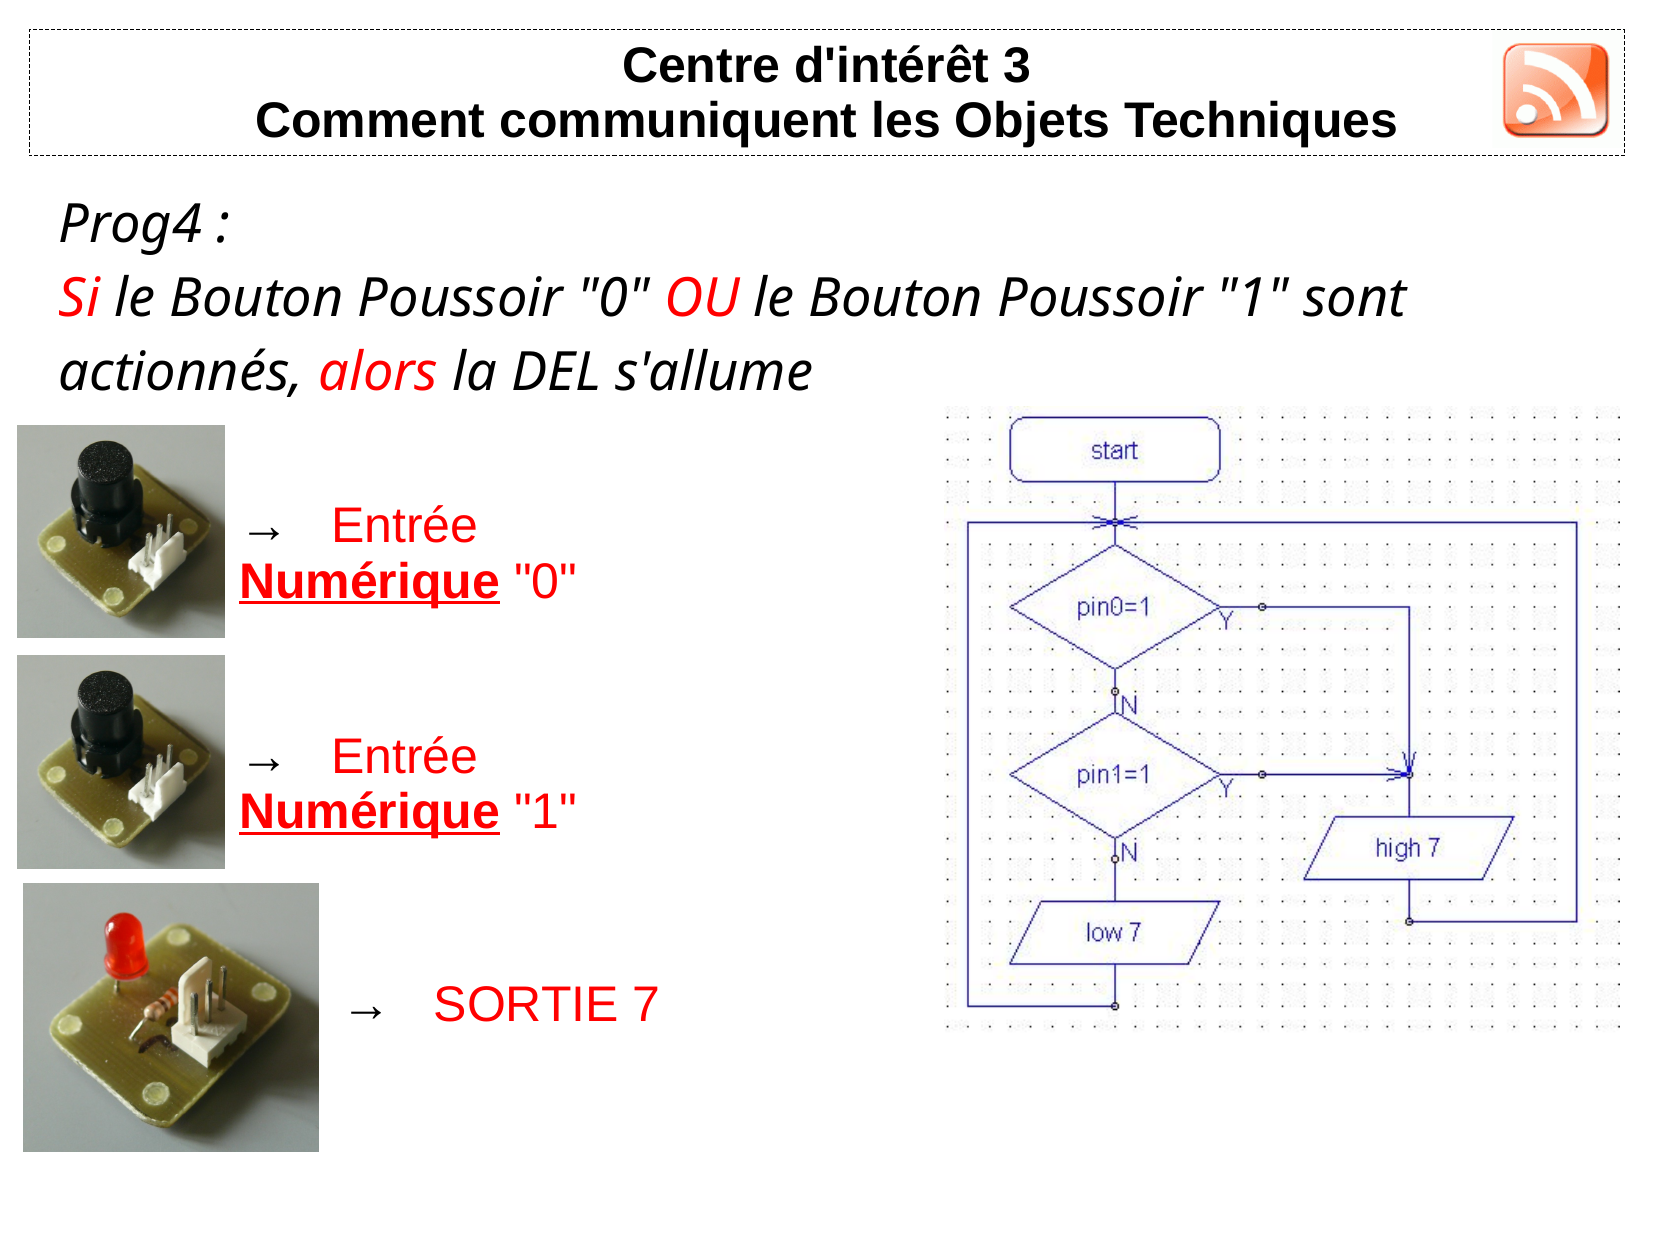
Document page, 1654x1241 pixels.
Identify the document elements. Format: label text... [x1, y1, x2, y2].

picture [17, 425, 225, 638]
picture [23, 883, 319, 1152]
picture [944, 406, 1620, 1034]
text_box Prog4 : Si le Bouton Poussoir "0" OU le Bouton Poussoir "1" sont actionnés, alors la DEL s'allume [44, 177, 1625, 419]
picture [17, 655, 225, 869]
text_box → Entrée Numérique "0" [224, 490, 609, 617]
text_box Centre d'intérêt 3 Comment communiquent les Objets Techniques [29, 29, 1625, 156]
text_box → SORTIE 7 [327, 968, 733, 1058]
text_box → Entrée Numérique "1" [224, 720, 609, 847]
